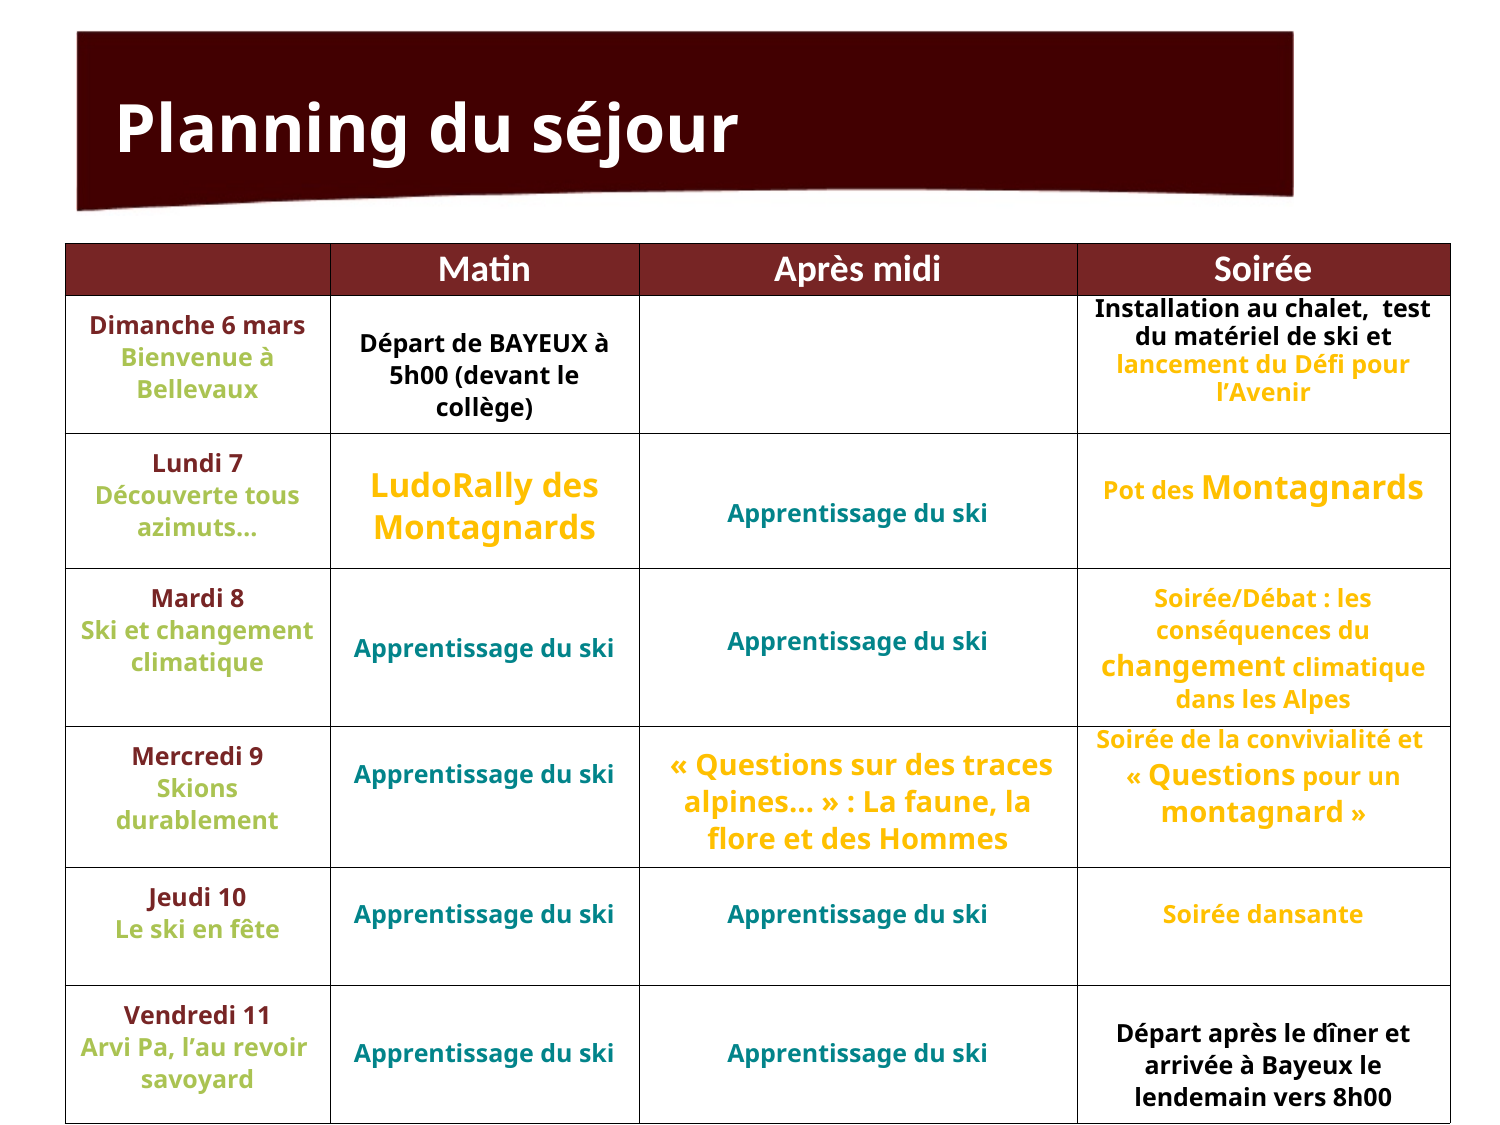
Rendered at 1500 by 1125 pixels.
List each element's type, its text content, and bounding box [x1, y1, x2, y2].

table_cell LudoRally des Montagnards [331, 434, 639, 568]
table_cell Apprentissage du ski [331, 569, 639, 726]
table_cell Vendredi 11 Arvi Pa, l’au revoir savoyard [66, 986, 330, 1123]
table_cell Apprentissage du ski [331, 727, 639, 867]
table_cell Apprentissage du ski [640, 569, 1077, 726]
table_header [66, 244, 330, 295]
table_cell Départ après le dîner et arrivée à Bayeux le lendemain vers 8h00 [1078, 986, 1450, 1123]
table_cell Installation au chalet, test du matériel de ski et lancement du Défi pour l’Avenir [1078, 296, 1450, 433]
table_cell Départ de BAYEUX à 5h00 (devant le collège) [331, 296, 639, 433]
table_cell Apprentissage du ski [640, 868, 1077, 985]
table_cell Soirée de la convivialité et « Questions pour un montagnard » [1078, 727, 1450, 867]
table_cell Dimanche 6 mars Bienvenue à Bellevaux [66, 296, 330, 433]
table_header Matin [331, 244, 639, 295]
table_cell Apprentissage du ski [331, 986, 639, 1123]
table_header Après midi [640, 244, 1077, 295]
table_cell Apprentissage du ski [331, 868, 639, 985]
table_cell Apprentissage du ski [640, 986, 1077, 1123]
table_cell Mercredi 9 Skions durablement [66, 727, 330, 867]
table_cell Lundi 7 Découverte tous azimuts… [66, 434, 330, 568]
table_cell Soirée/Débat : les conséquences du changement climatique dans les Alpes [1078, 569, 1450, 726]
table_header Soirée [1078, 244, 1450, 295]
table_cell Jeudi 10 Le ski en fête [66, 868, 330, 985]
table_cell Pot des Montagnards [1078, 434, 1450, 568]
table_cell « Questions sur des traces alpines… » : La faune, la flore et des Hommes [640, 727, 1077, 867]
table_cell Mardi 8 Ski et changement climatique [66, 569, 330, 726]
table_cell Soirée dansante [1078, 868, 1450, 985]
text_box Planning du séjour [100, 78, 860, 174]
picture [76, 30, 1294, 216]
table_cell Apprentissage du ski [640, 434, 1077, 568]
table_cell [640, 296, 1077, 433]
